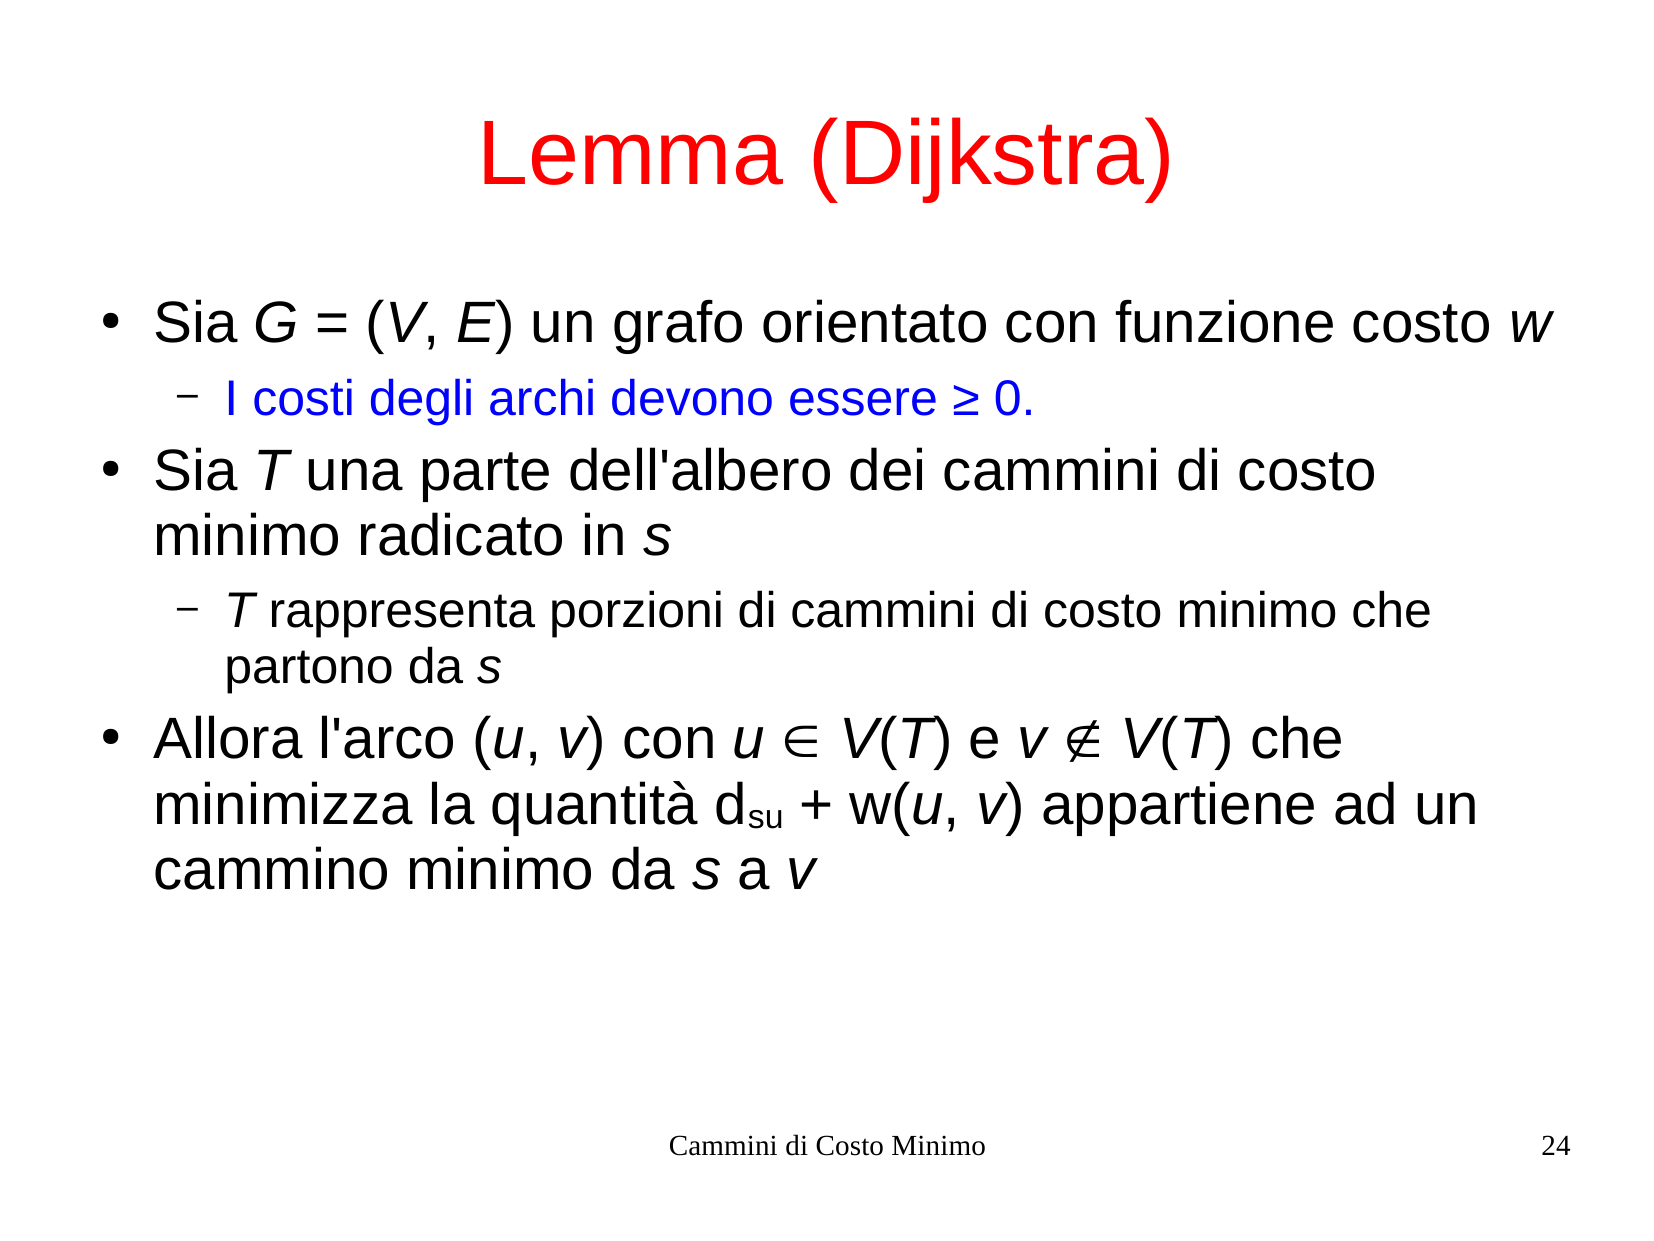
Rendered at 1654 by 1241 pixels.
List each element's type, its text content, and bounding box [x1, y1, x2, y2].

list Sia G = (V, E) un grafo orientato con funzione costo w I costi degli archi devono essere ≥ 0. Sia T una parte dell'albero dei cammini di costo minimo radicato in s T rappresenta porzioni di cammini di costo minimo che partono da s Allora l'arco (u, v) con u  V(T) e v  V(T) che minimizza la quantità dsu + w(u, v) appartiene ad un cammino minimo da s a v [82, 290, 1571, 1109]
title Lemma (Dijkstra) [82, 49, 1571, 257]
